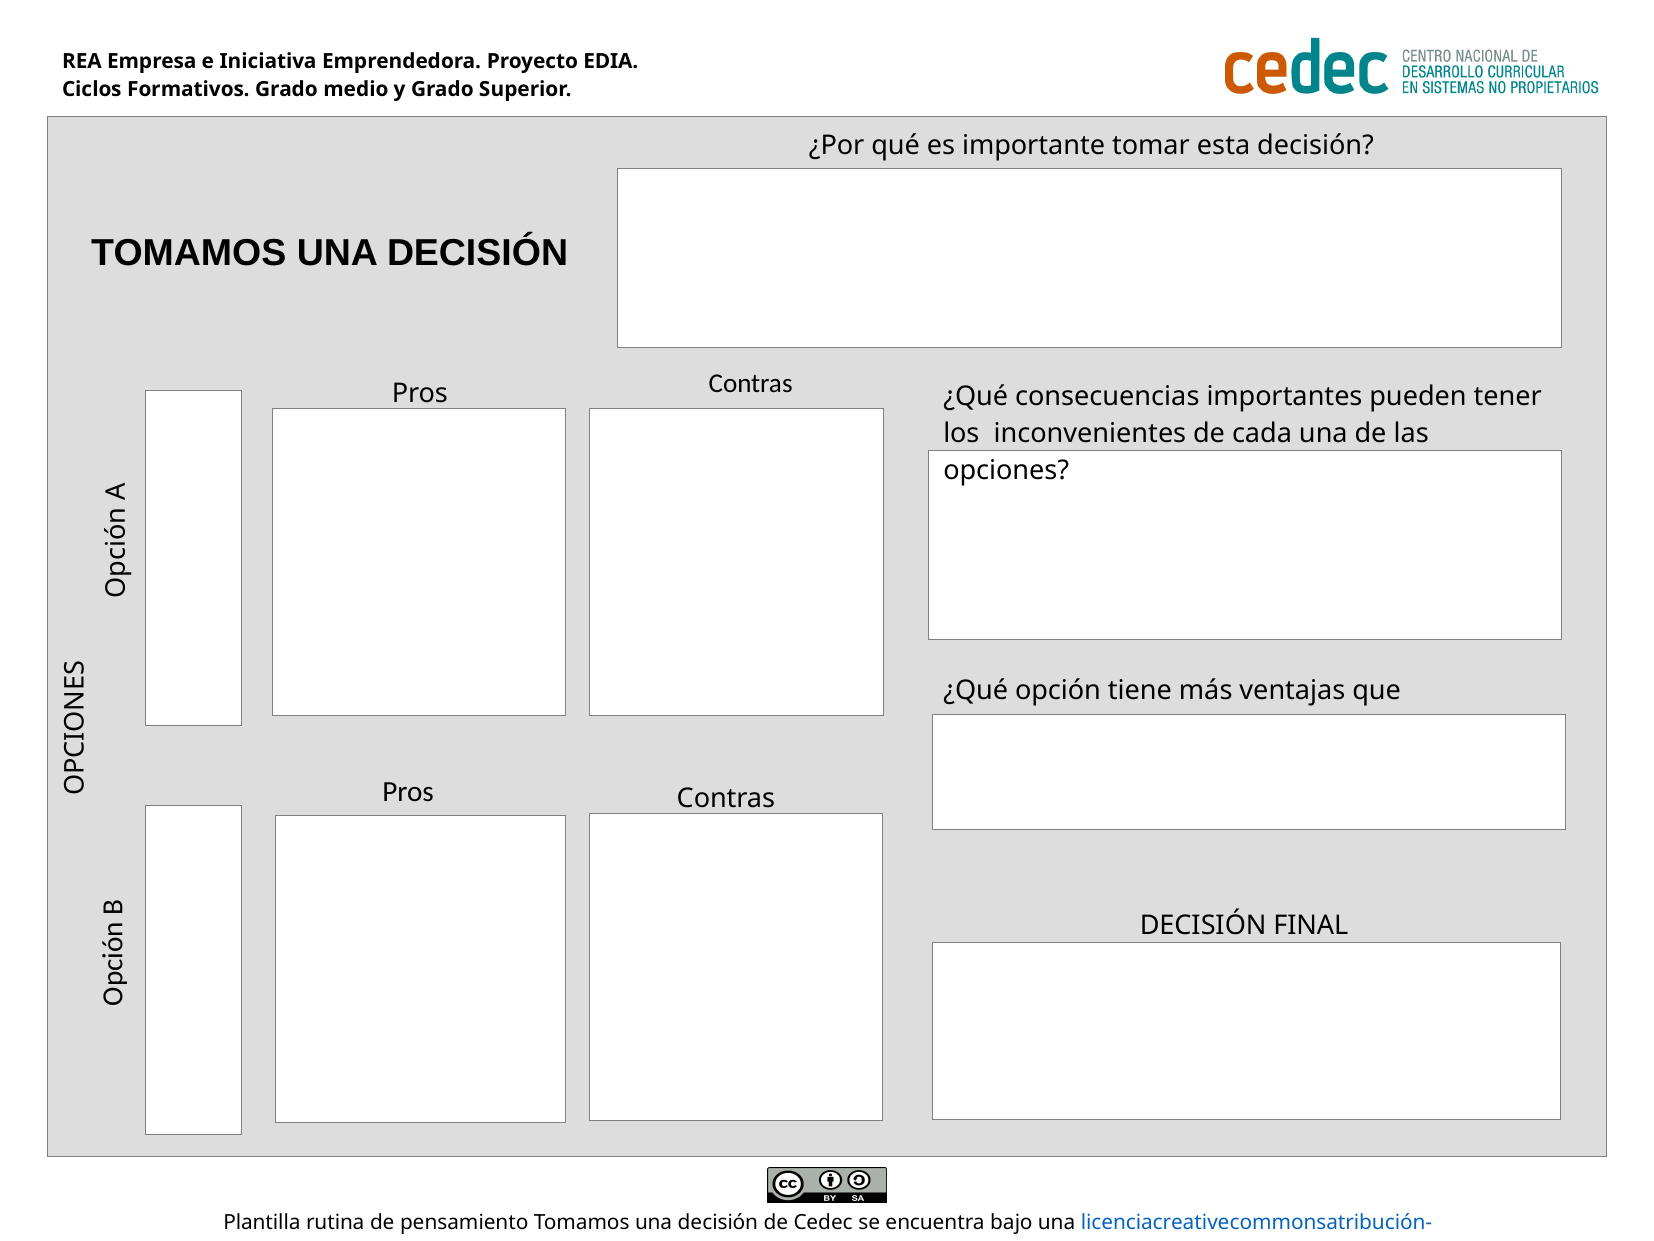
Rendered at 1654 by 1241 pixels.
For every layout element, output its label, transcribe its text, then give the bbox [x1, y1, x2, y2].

text_box Pros [376, 366, 473, 428]
text_box Opción A [88, 413, 165, 614]
text_box ¿Qué opción tiene más ventajas que inconvenientes? [928, 663, 1606, 715]
text_box ¿Por qué es importante tomar esta decisión? [794, 118, 1477, 200]
picture [1222, 35, 1607, 105]
text_box TOMAMOS UNA DECISIÓN [76, 224, 589, 283]
text_box Contras [693, 364, 841, 416]
text_box Opción B [92, 880, 144, 1022]
text_box Contras [661, 771, 809, 823]
text_box [47, 117, 1606, 1156]
text_box REA Empresa e Iniciativa Emprendedora. Proyecto EDIA. Ciclos Formativos. Grado medio y Grado Superior. [47, 39, 654, 110]
picture [767, 1167, 887, 1200]
text_box DECISIÓN FINAL [1122, 898, 1366, 950]
text_box ¿Qué consecuencias importantes pueden tener los inconvenientes de cada una de las opciones? [928, 369, 1561, 457]
text_box OPCIONES [47, 383, 99, 1073]
text_box Plantilla rutina de pensamiento Tomamos una decisión de Cedec se encuentra bajo una licenciacreativecommonsatribución-compartirigual4.0españa. [165, 1200, 1490, 1241]
text_box Pros [367, 771, 463, 823]
